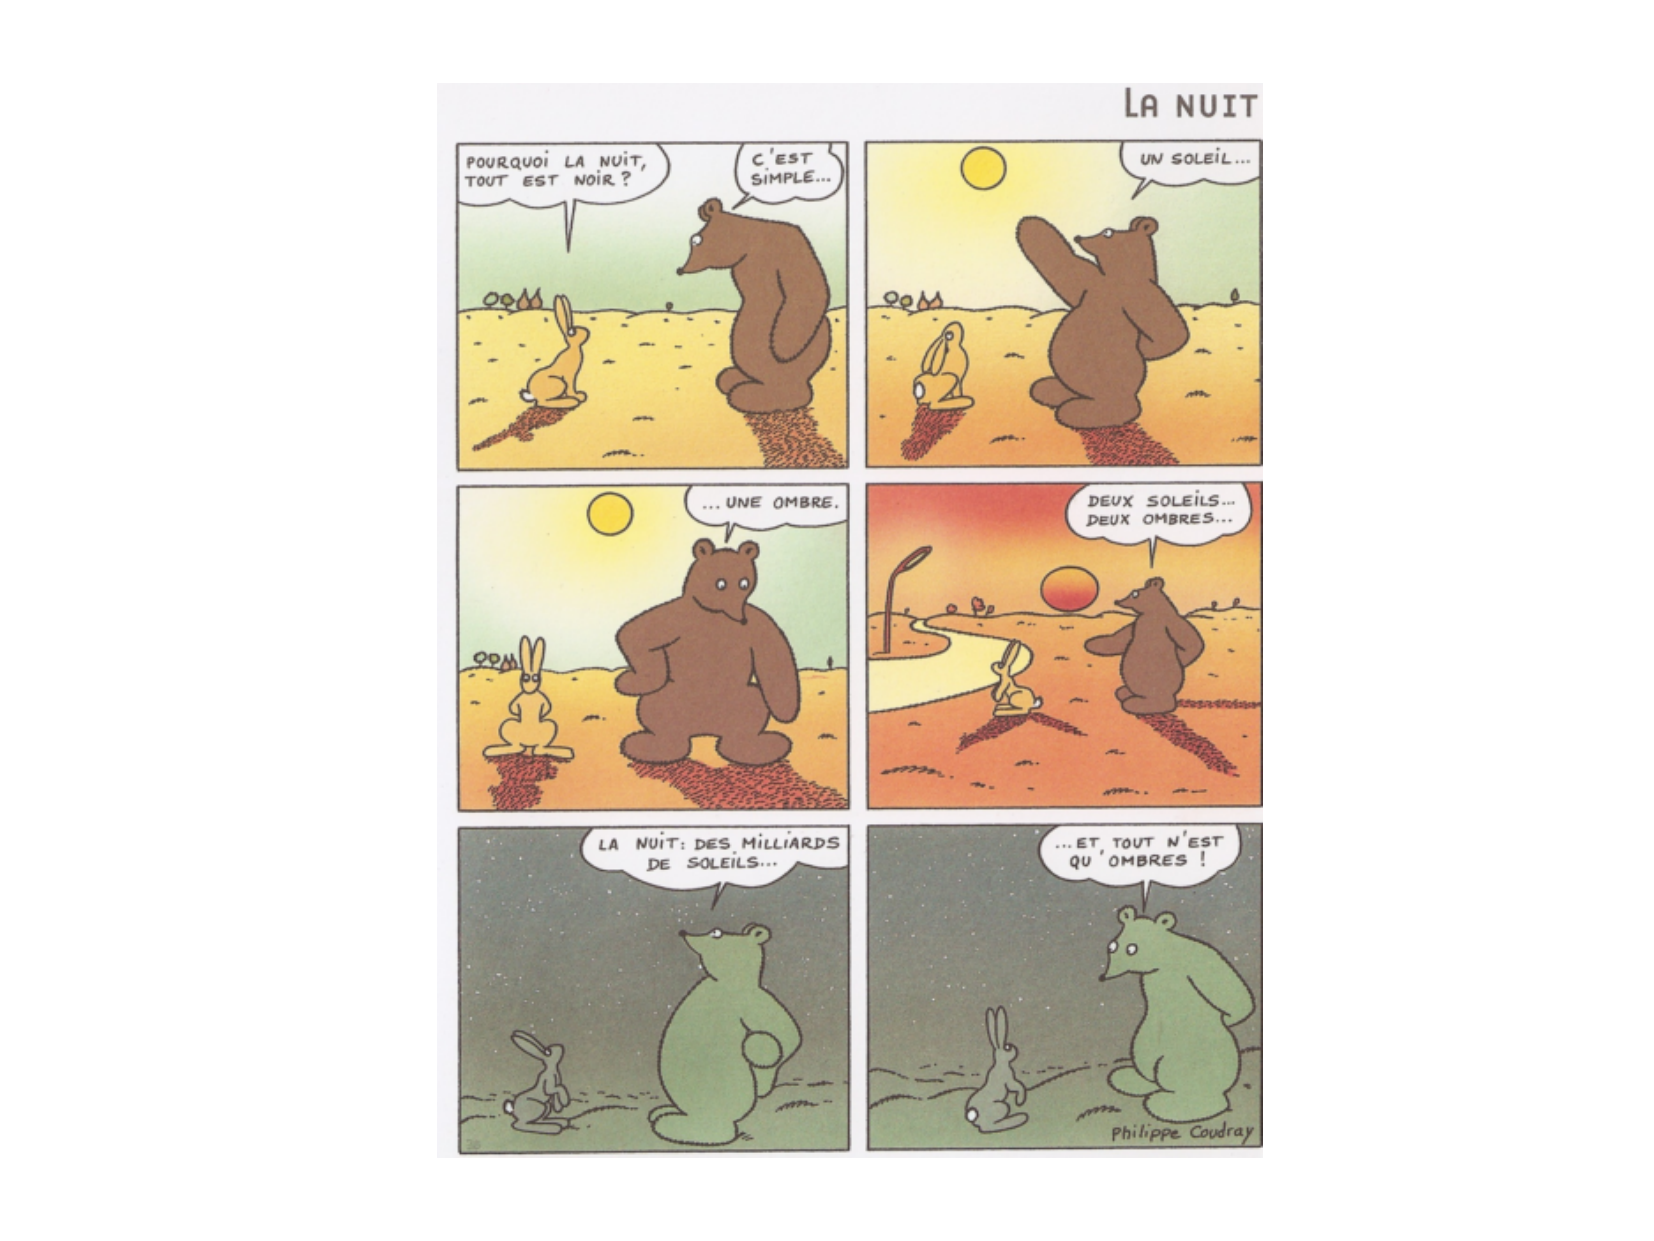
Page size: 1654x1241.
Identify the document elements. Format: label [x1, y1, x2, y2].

picture [437, 83, 1263, 1158]
